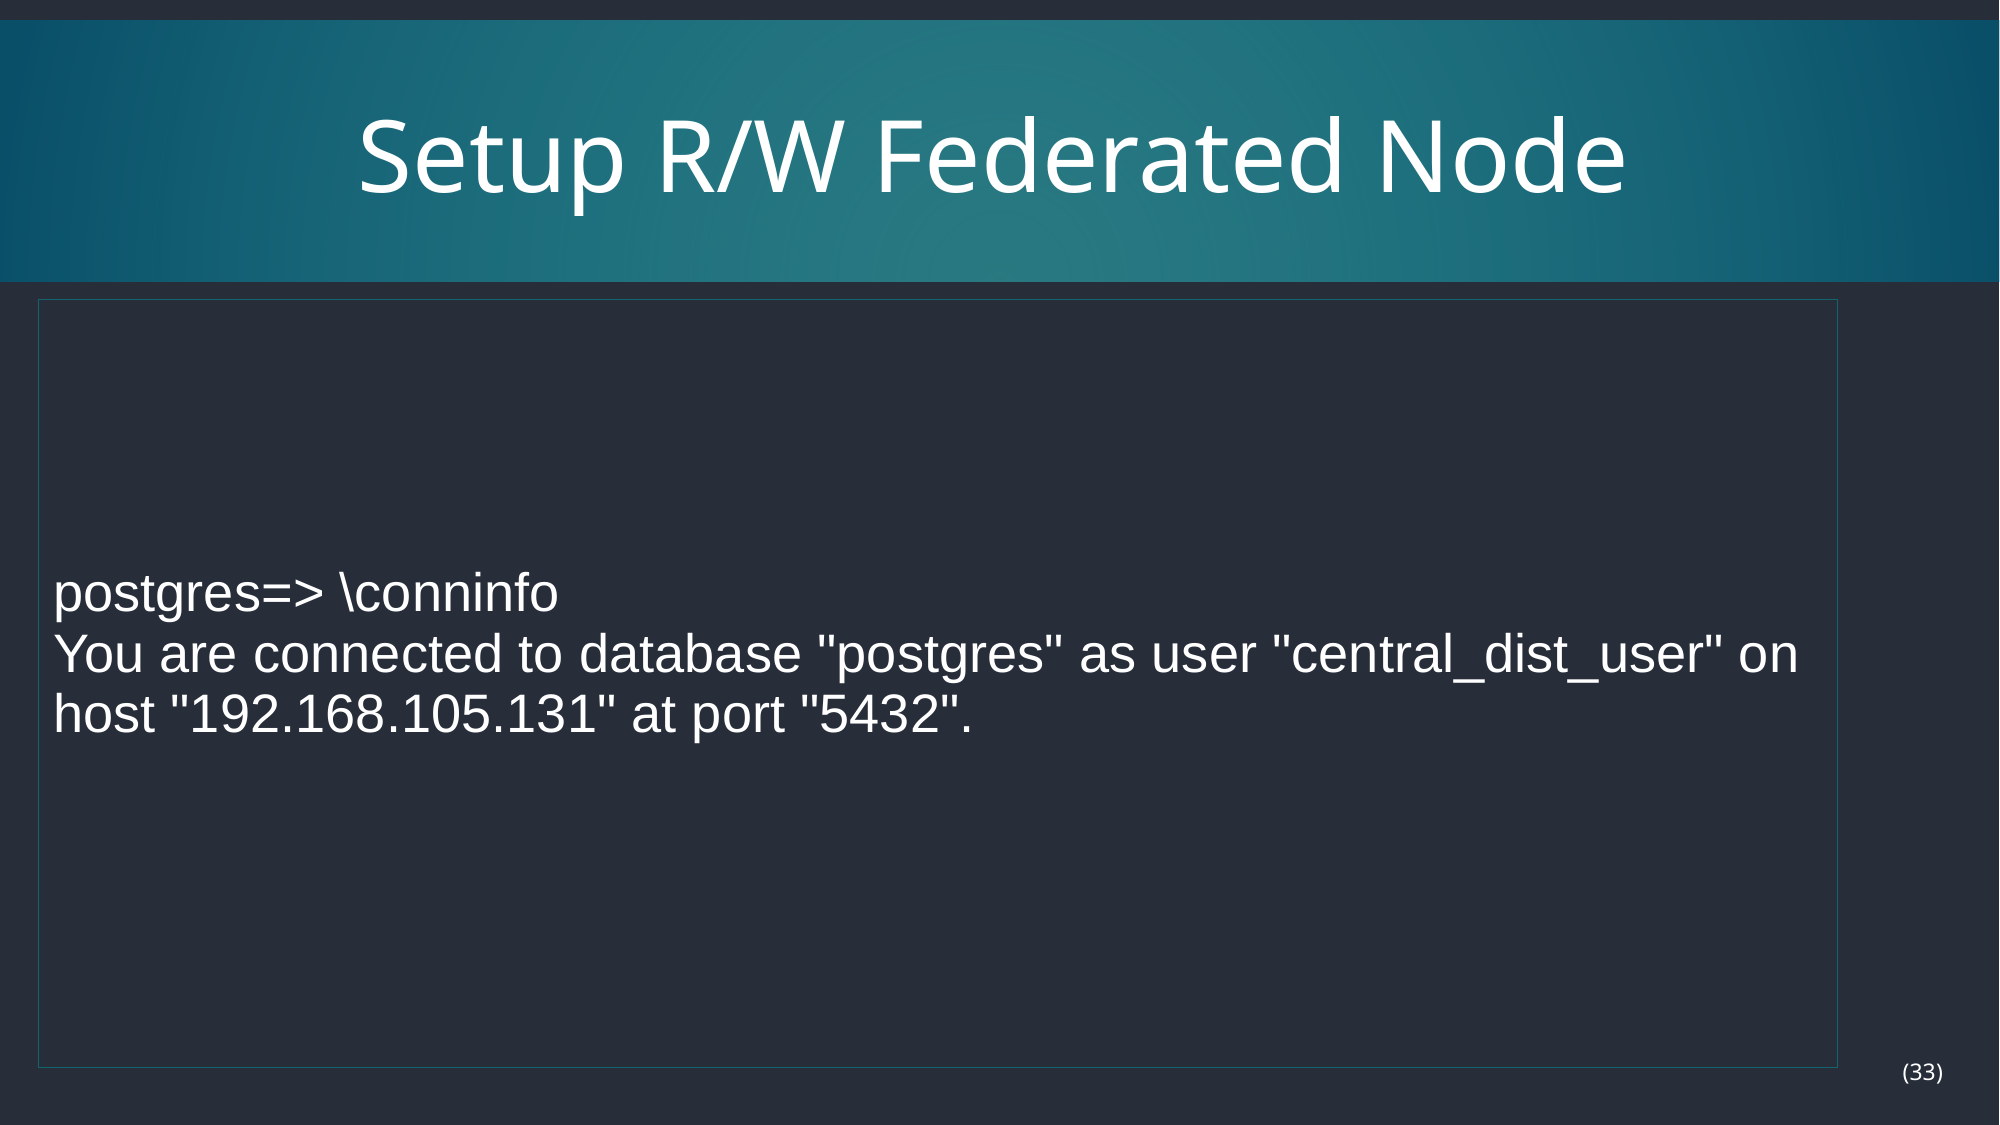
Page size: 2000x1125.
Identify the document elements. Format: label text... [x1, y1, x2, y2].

slide_number (<number>) [1508, 1042, 1959, 1103]
text_box postgres=> \conninfo You are connected to database "postgres" as user "central_dist_user" on host "192.168.105.131" at port "5432". [38, 299, 1838, 1068]
text_box Setup R/W Federated Node [37, 85, 1950, 220]
text_box [0, 20, 2000, 282]
